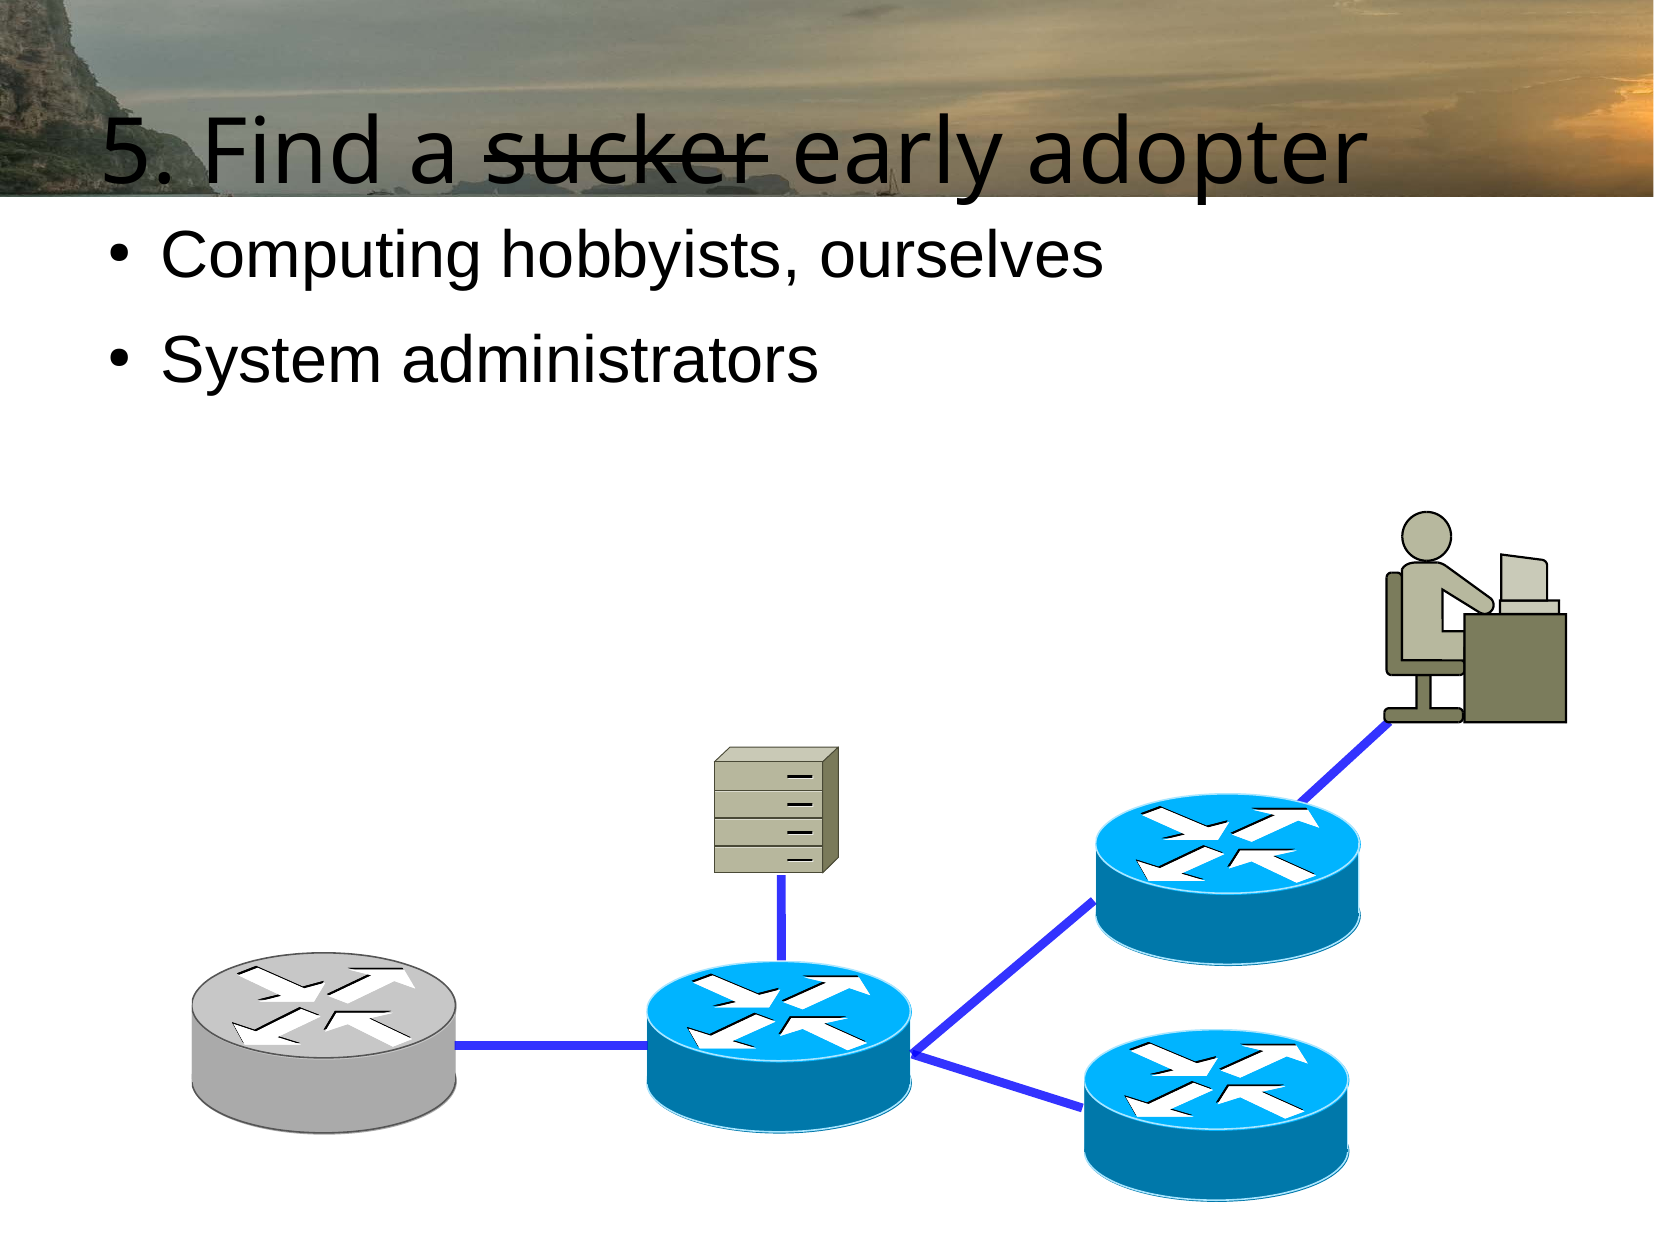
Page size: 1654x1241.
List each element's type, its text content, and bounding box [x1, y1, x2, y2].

picture [1095, 793, 1361, 851]
picture [781, 1017, 864, 1049]
picture [1222, 1045, 1305, 1077]
picture [646, 961, 912, 1048]
picture [1383, 510, 1568, 724]
picture [1128, 1083, 1210, 1116]
picture [1143, 808, 1227, 839]
picture [1219, 1086, 1302, 1118]
picture [1346, 1086, 1350, 1154]
picture [694, 975, 778, 1007]
picture [1084, 1029, 1350, 1088]
picture [1139, 847, 1222, 880]
picture [713, 746, 841, 875]
picture [690, 1014, 773, 1048]
picture [1095, 917, 1214, 967]
title 5. Find a sucker early adopter [100, 92, 1571, 203]
picture [784, 977, 868, 1008]
picture [0, 0, 1654, 197]
picture [646, 1085, 755, 1134]
picture [1233, 809, 1317, 841]
picture [1132, 1043, 1216, 1075]
picture [1084, 1153, 1188, 1202]
picture [804, 1090, 912, 1134]
picture [1230, 850, 1314, 882]
picture [1357, 846, 1361, 914]
list Computing hobbyists, ourselves System administrators [89, 217, 1578, 1241]
picture [1245, 1157, 1350, 1202]
picture [1243, 917, 1361, 967]
picture [191, 952, 457, 1135]
